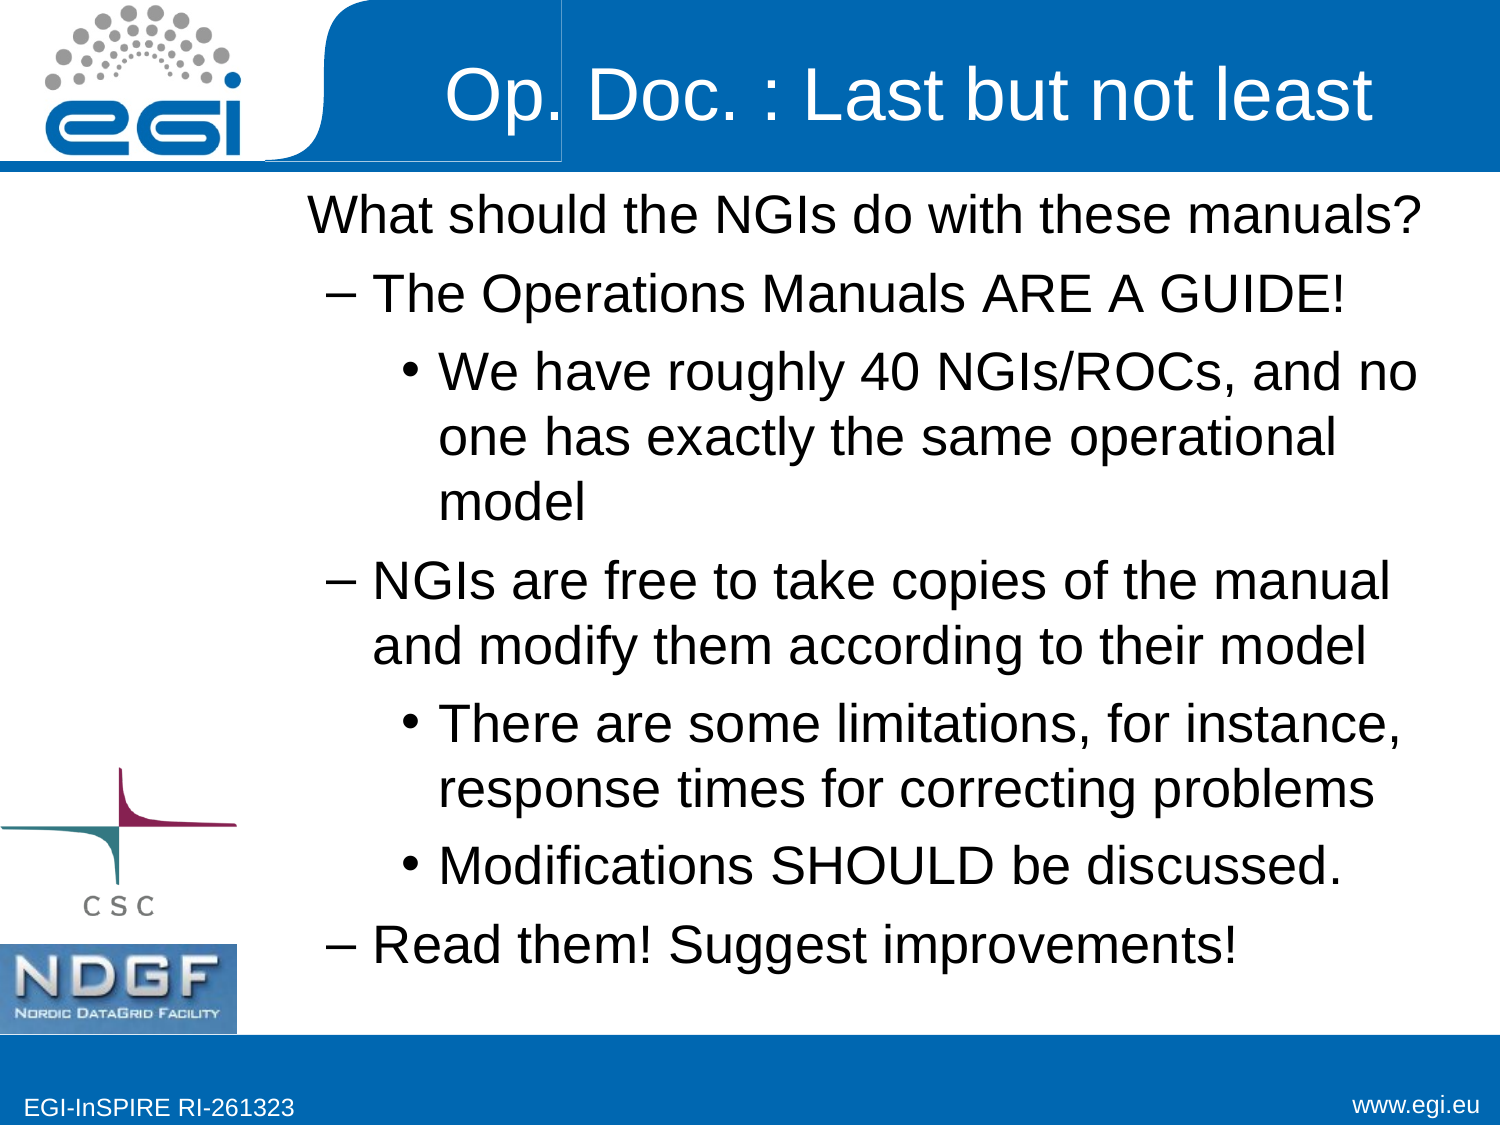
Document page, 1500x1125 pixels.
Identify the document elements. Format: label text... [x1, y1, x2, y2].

title Op. Doc. : Last but not least [348, 0, 1471, 171]
picture [0, 0, 265, 161]
picture [0, 767, 236, 916]
picture [0, 944, 237, 1034]
list What should the NGIs do with these manuals? The Operations Manuals ARE A GUIDE! We have roughly 40 NGIs/ROCs, and no one has exactly the same operational model NGIs are free to take copies of the manual and modify them according to their model There are some limitations, for instance, response times for correcting problems Modifications SHOULD be discussed. Read them! Suggest improvements! [236, 171, 1477, 983]
